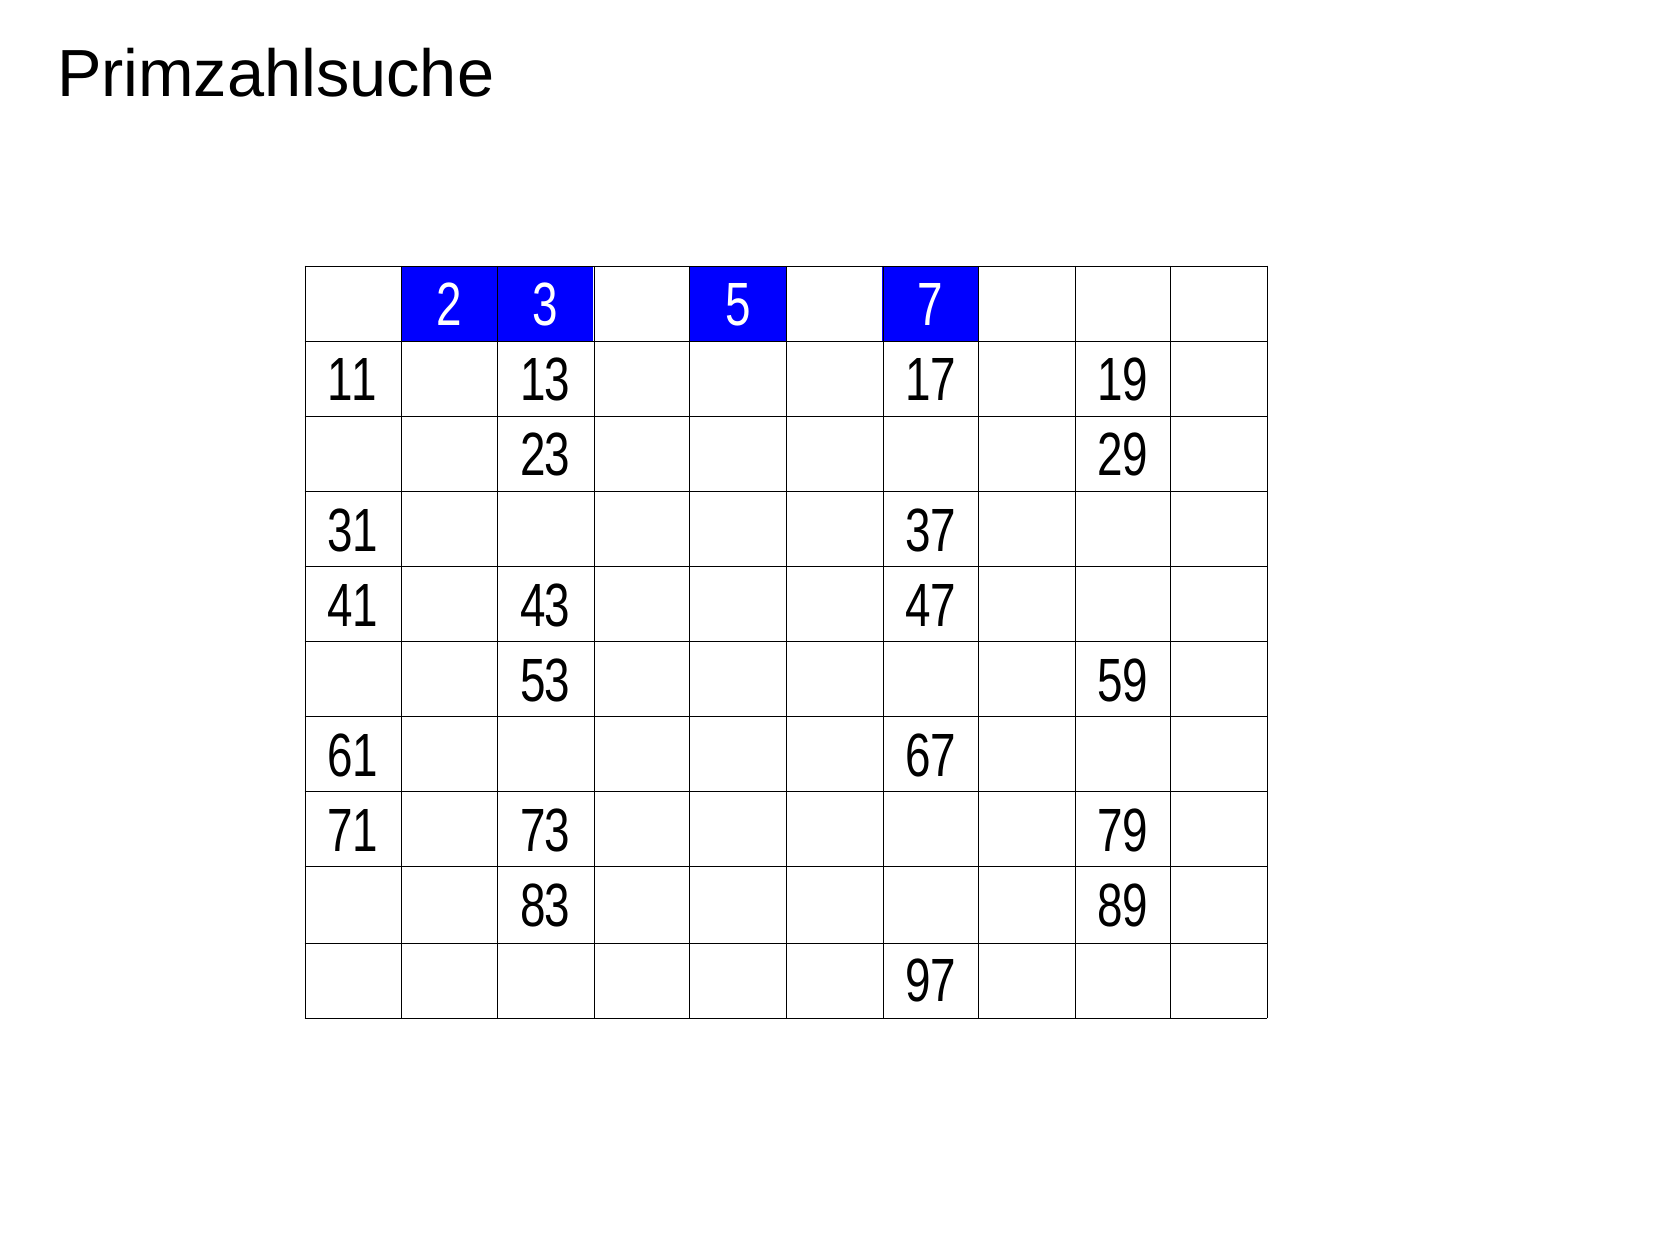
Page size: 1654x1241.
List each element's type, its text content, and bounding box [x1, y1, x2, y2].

chart [304, 265, 1270, 1020]
title Primzahlsuche [57, 29, 1239, 119]
